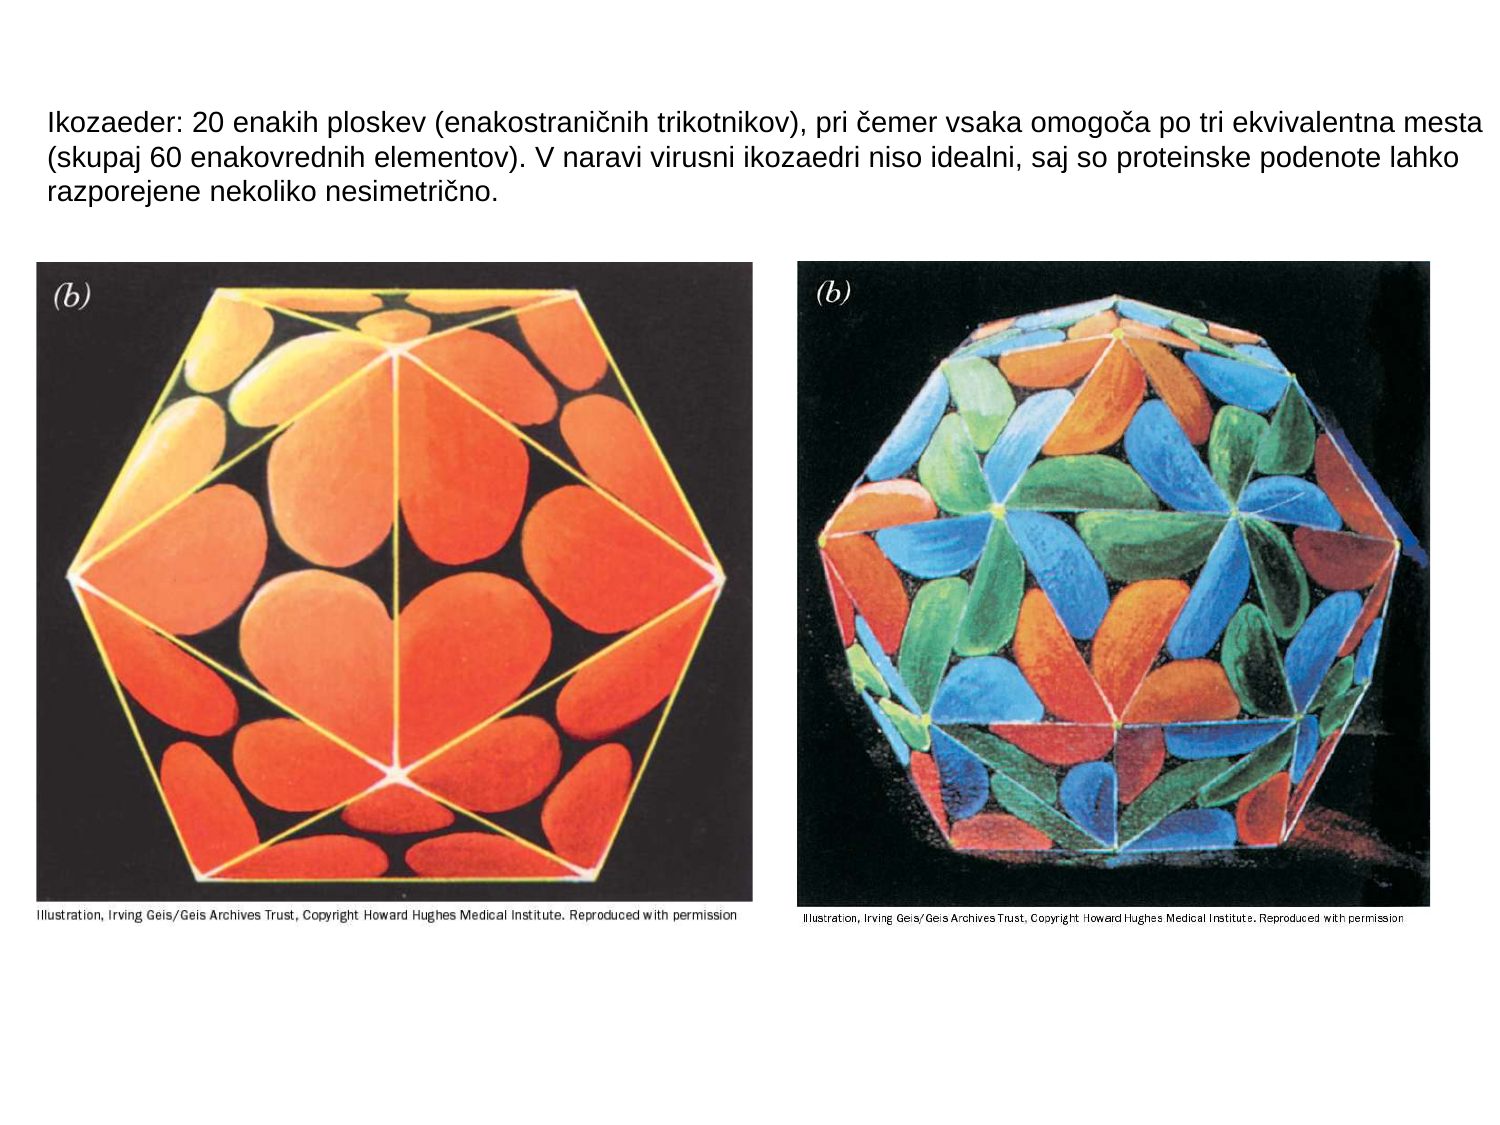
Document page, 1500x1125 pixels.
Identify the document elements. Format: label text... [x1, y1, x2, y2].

text_box Ikozaeder: 20 enakih ploskev (enakostraničnih trikotnikov), pri čemer vsaka omogoča po tri ekvivalentna mesta (skupaj 60 enakovrednih elementov). V naravi virusni ikozaedri niso idealni, saj so proteinske podenote lahko razporejene nekoliko nesimetrično. [32, 95, 1500, 216]
picture [36, 262, 753, 927]
picture [797, 261, 1431, 927]
